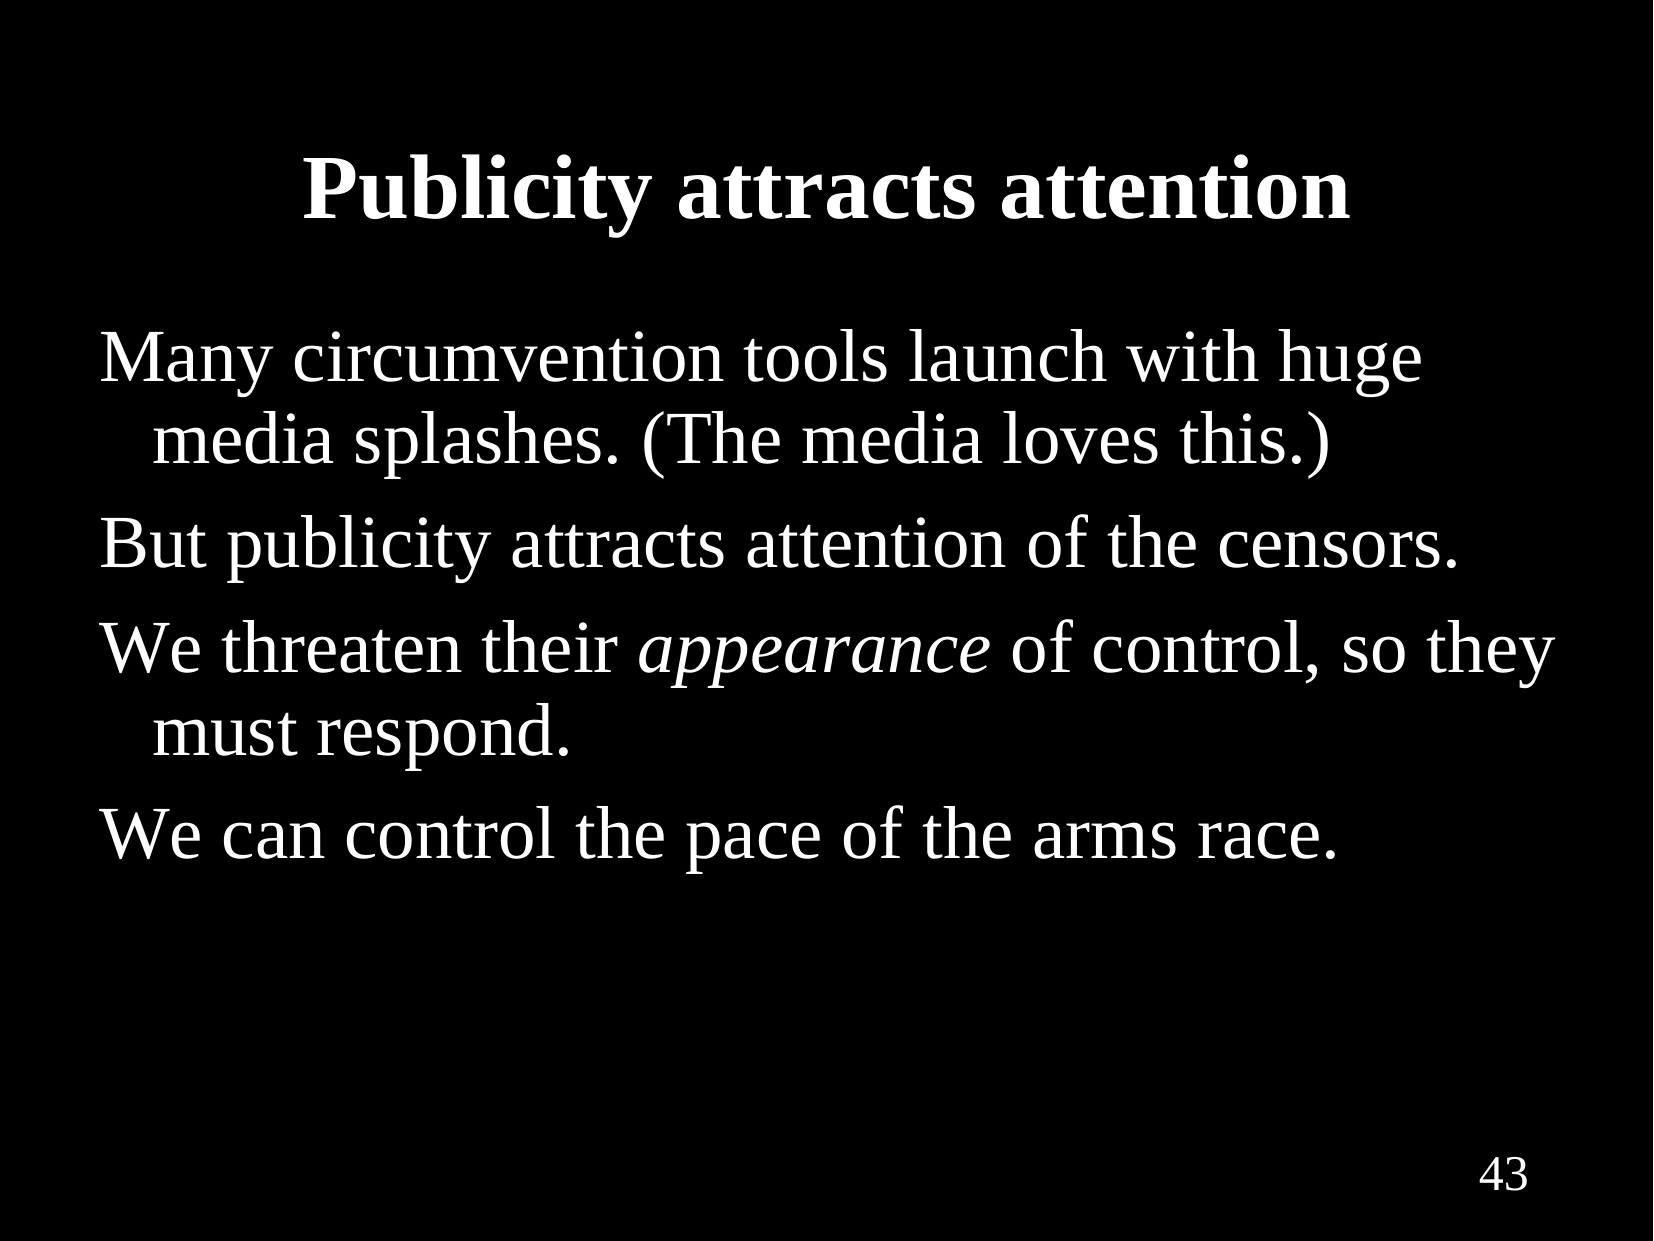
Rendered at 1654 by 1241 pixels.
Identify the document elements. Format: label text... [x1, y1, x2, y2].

title Publicity attracts attention [121, 92, 1534, 284]
list Many circumvention tools launch with huge media splashes. (The media loves this.) But publicity attracts attention of the censors. We threaten their appearance of control, so they must respond. We can control the pace of the arms race. [81, 314, 1573, 1104]
